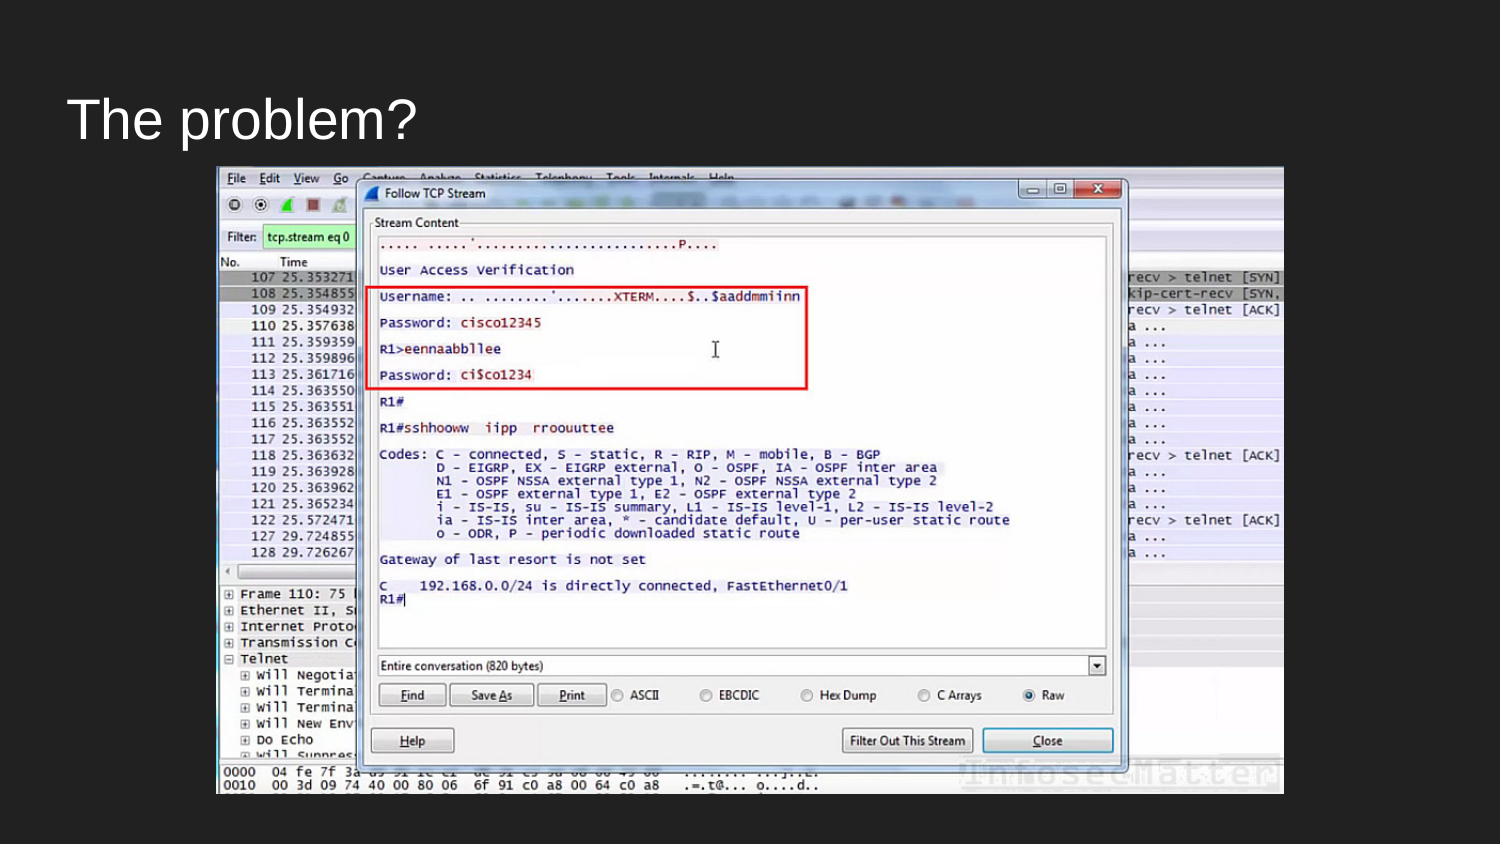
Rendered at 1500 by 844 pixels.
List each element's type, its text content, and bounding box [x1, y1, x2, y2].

picture [216, 166, 1284, 794]
title The problem? [51, 72, 1449, 167]
